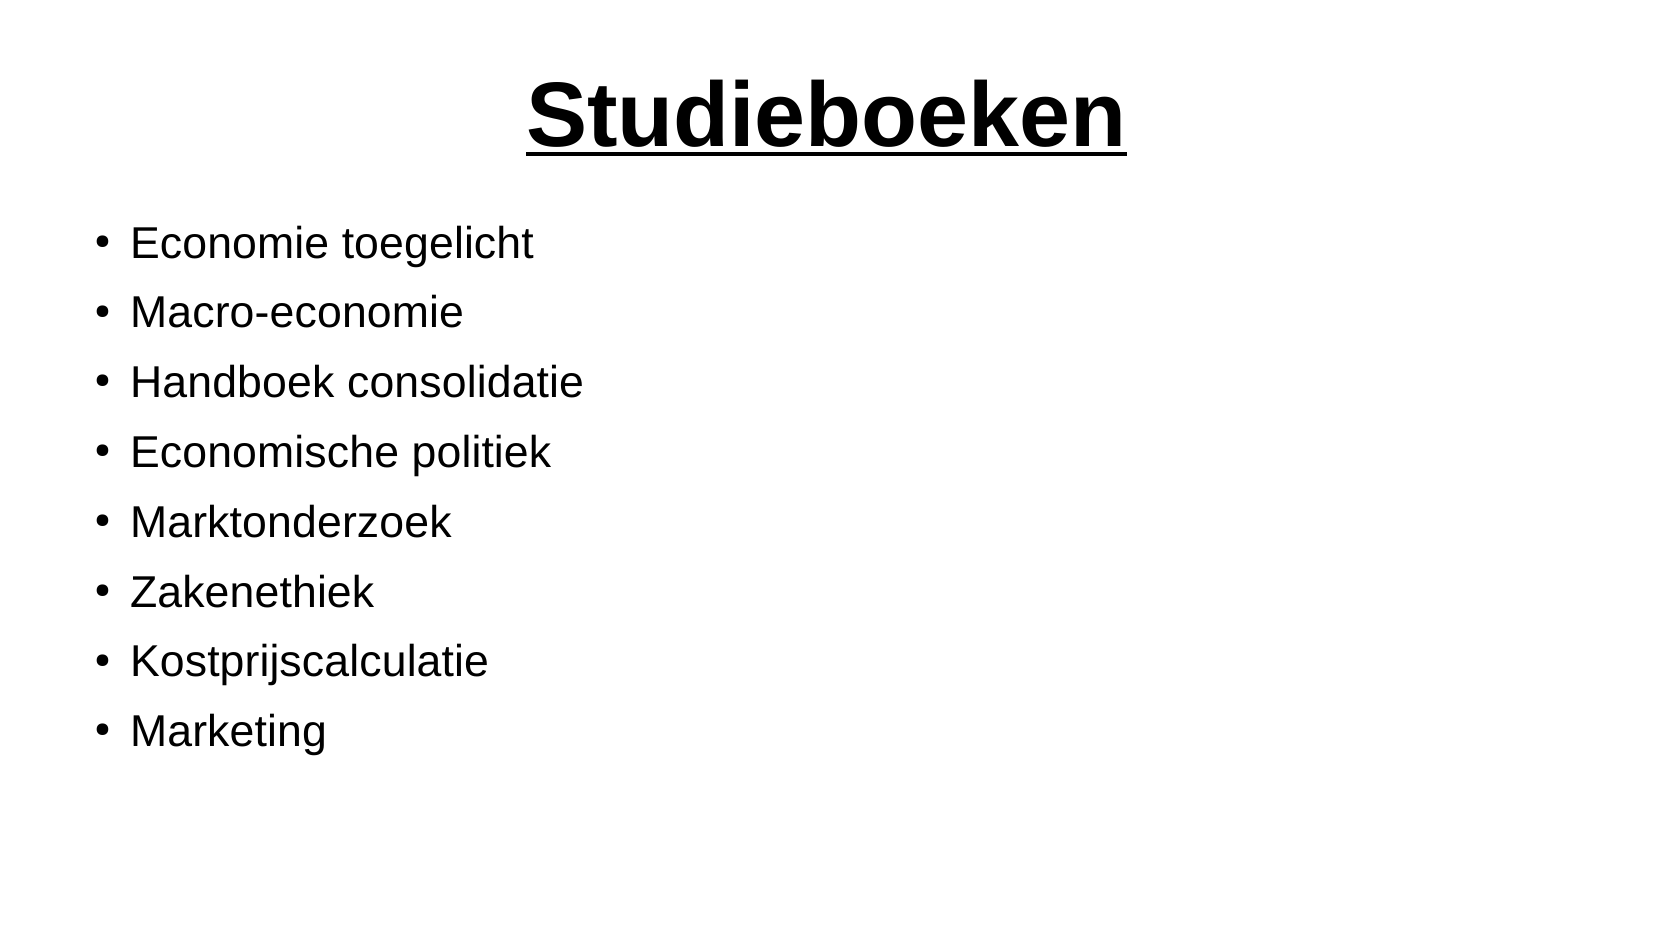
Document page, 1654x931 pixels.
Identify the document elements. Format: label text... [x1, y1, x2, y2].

title Studieboeken [82, 37, 1571, 193]
list Economie toegelicht Macro-economie Handboek consolidatie Economische politiek Marktonderzoek Zakenethiek Kostprijscalculatie Marketing [82, 217, 1571, 758]
